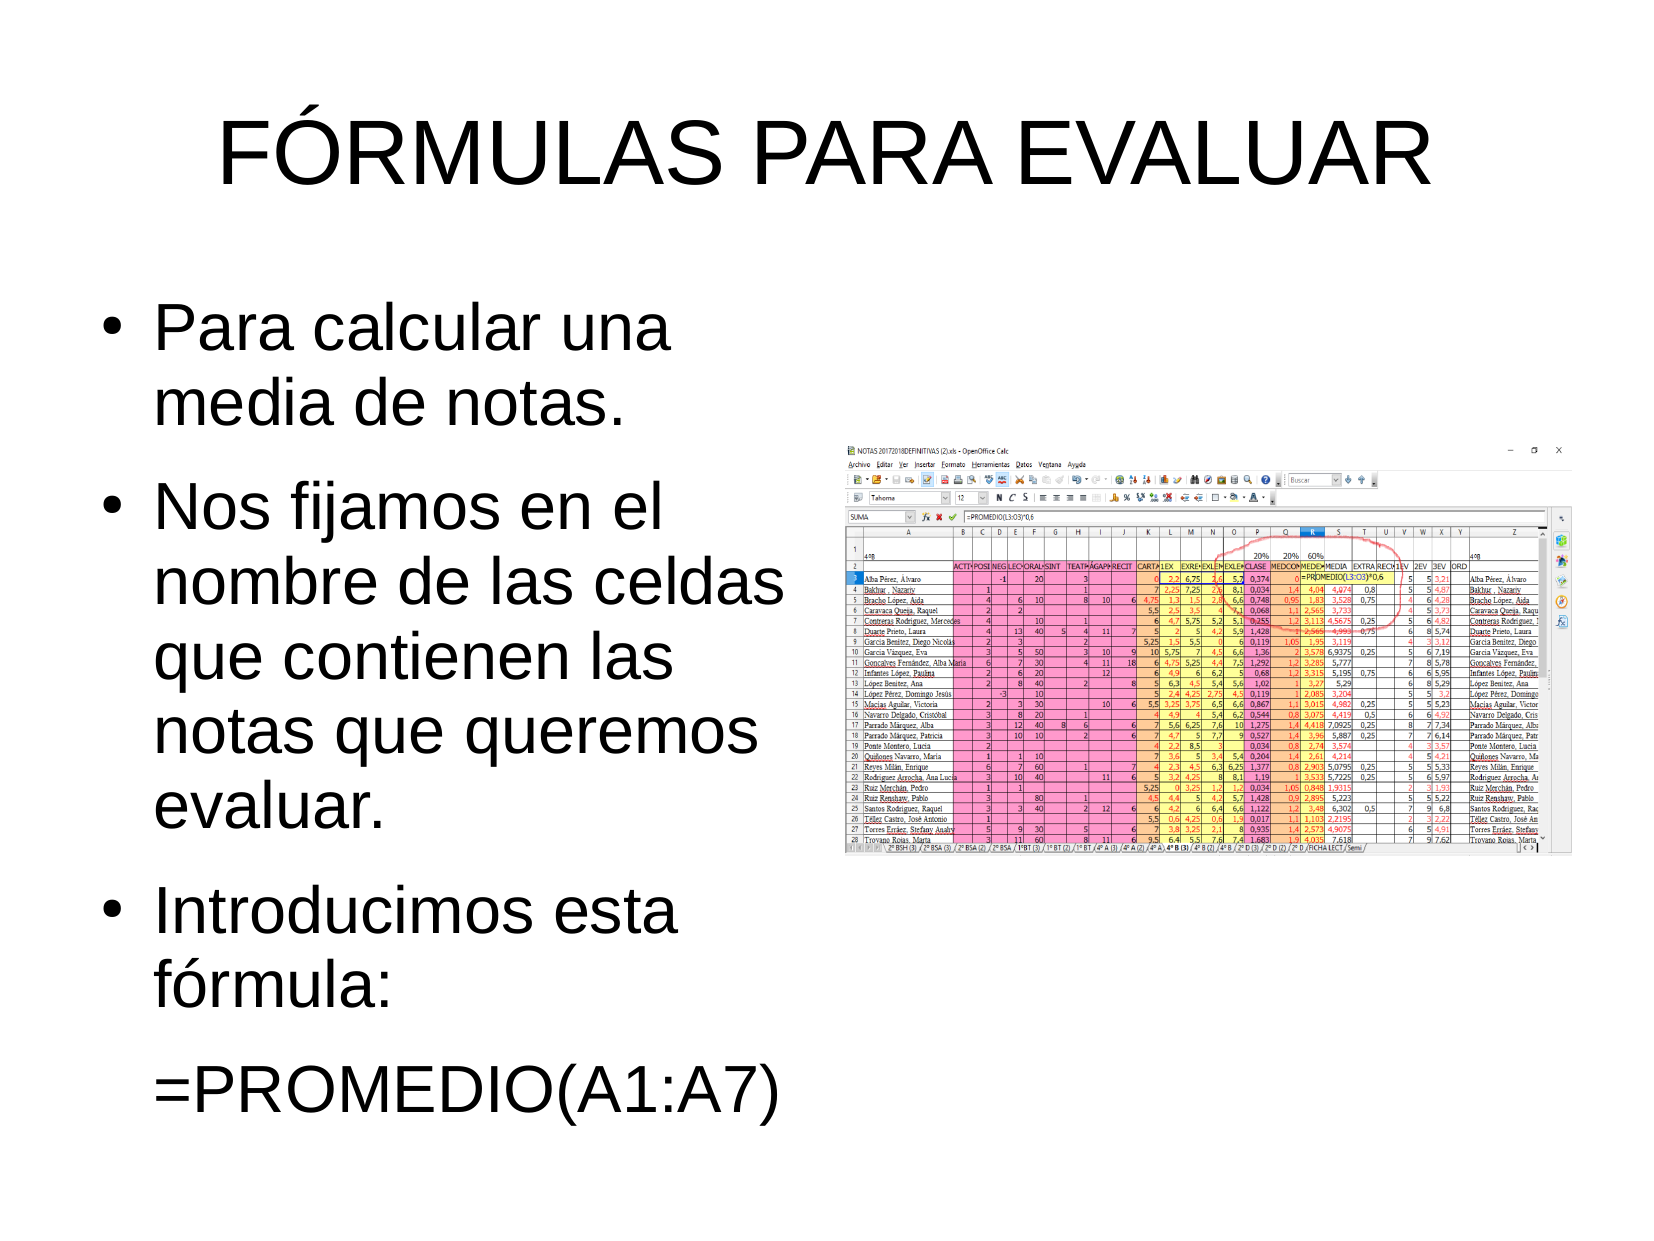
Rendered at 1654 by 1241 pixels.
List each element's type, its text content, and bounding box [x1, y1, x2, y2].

list Para calcular una media de notas. Nos fijamos en el nombre de las celdas que contienen las notas que queremos evaluar. Introducimos esta fórmula: =PROMEDIO(A1:A7) [82, 290, 809, 1010]
title FÓRMULAS PARA EVALUAR [82, 49, 1571, 257]
picture [845, 444, 1572, 856]
